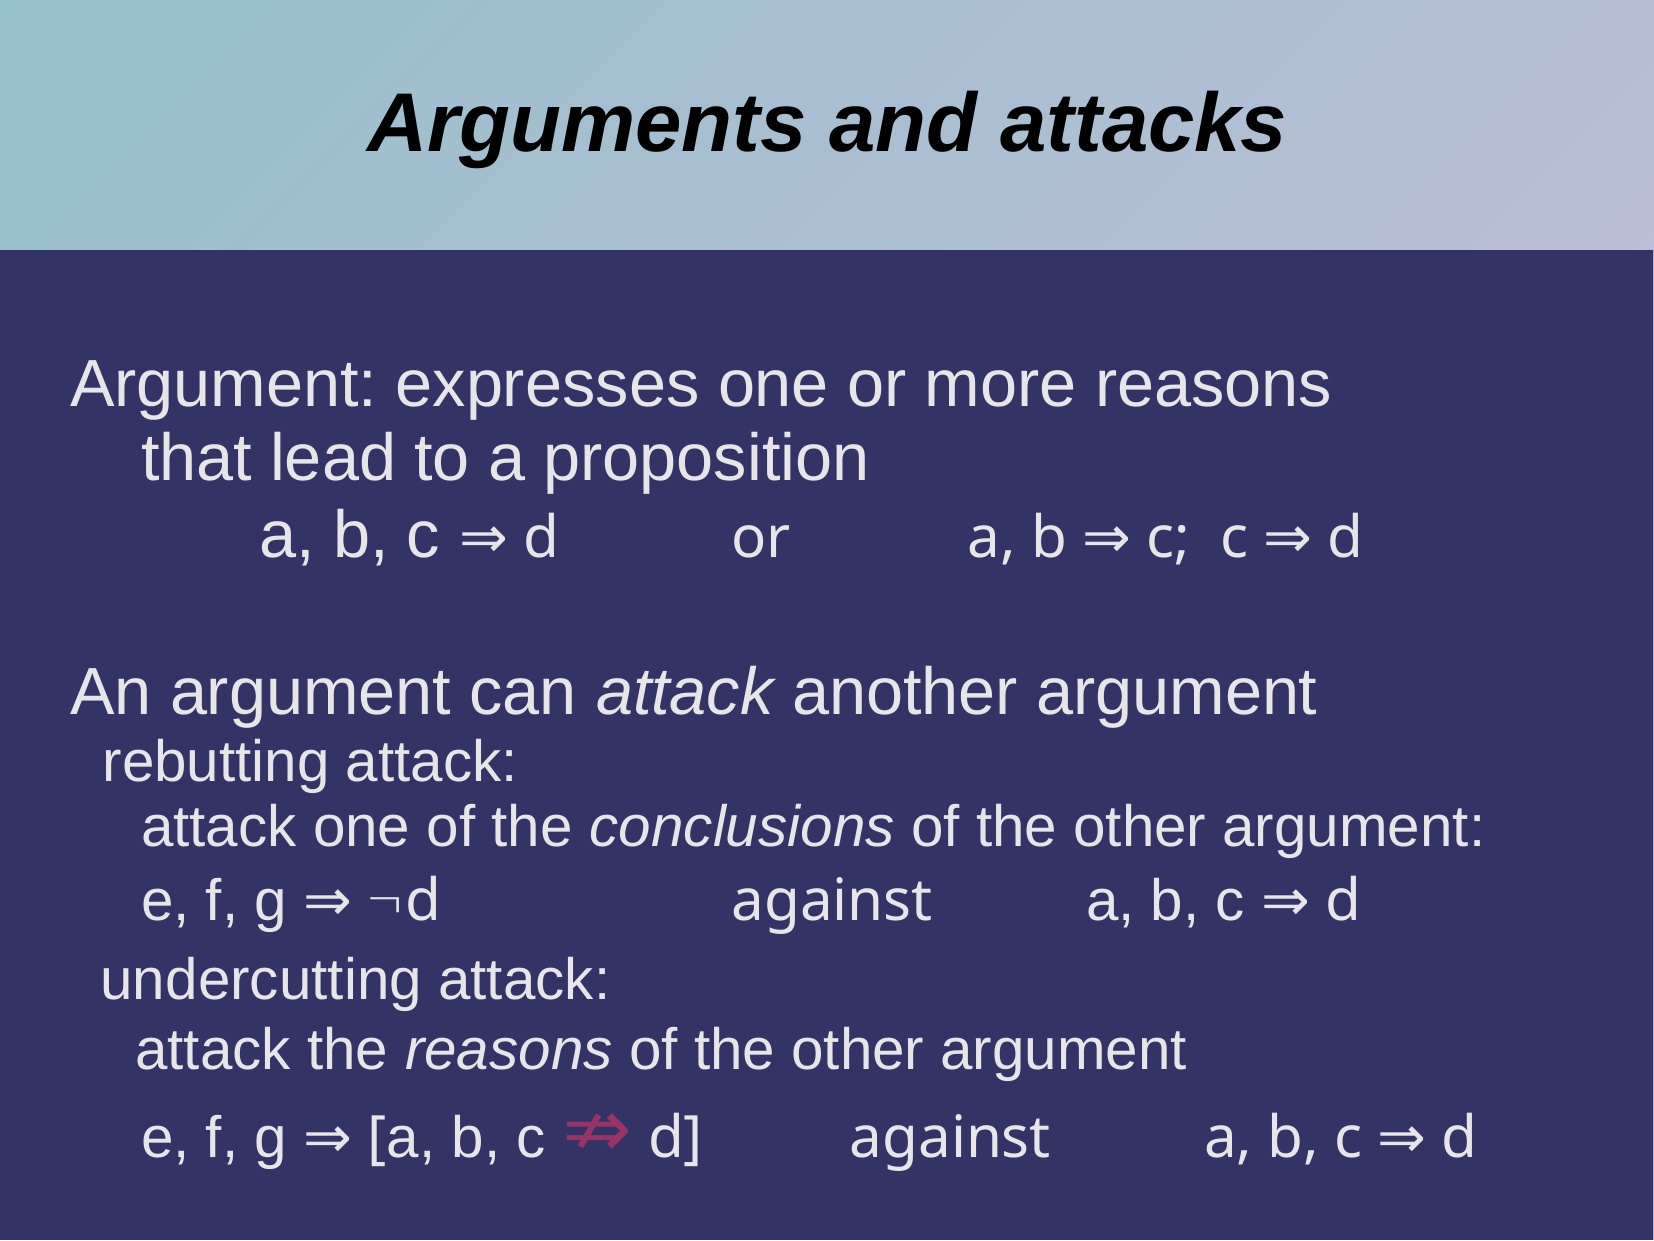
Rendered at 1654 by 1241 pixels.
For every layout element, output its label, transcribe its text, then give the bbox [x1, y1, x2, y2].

list Argument: expresses one or more reasons that lead to a proposition a, b, c ⇒ d or a, b ⇒ c; c ⇒ d An argument can attack another argument rebutting attack: attack one of the conclusions of the other argument: e, f, g ⇒ d against a, b, c ⇒ d undercutting attack: attack the reasons of the other argument e, f, g ⇒ [a, b, c ⇏ d] against a, b, c ⇒ d [58, 345, 1580, 1141]
title Arguments and attacks [121, 19, 1534, 227]
